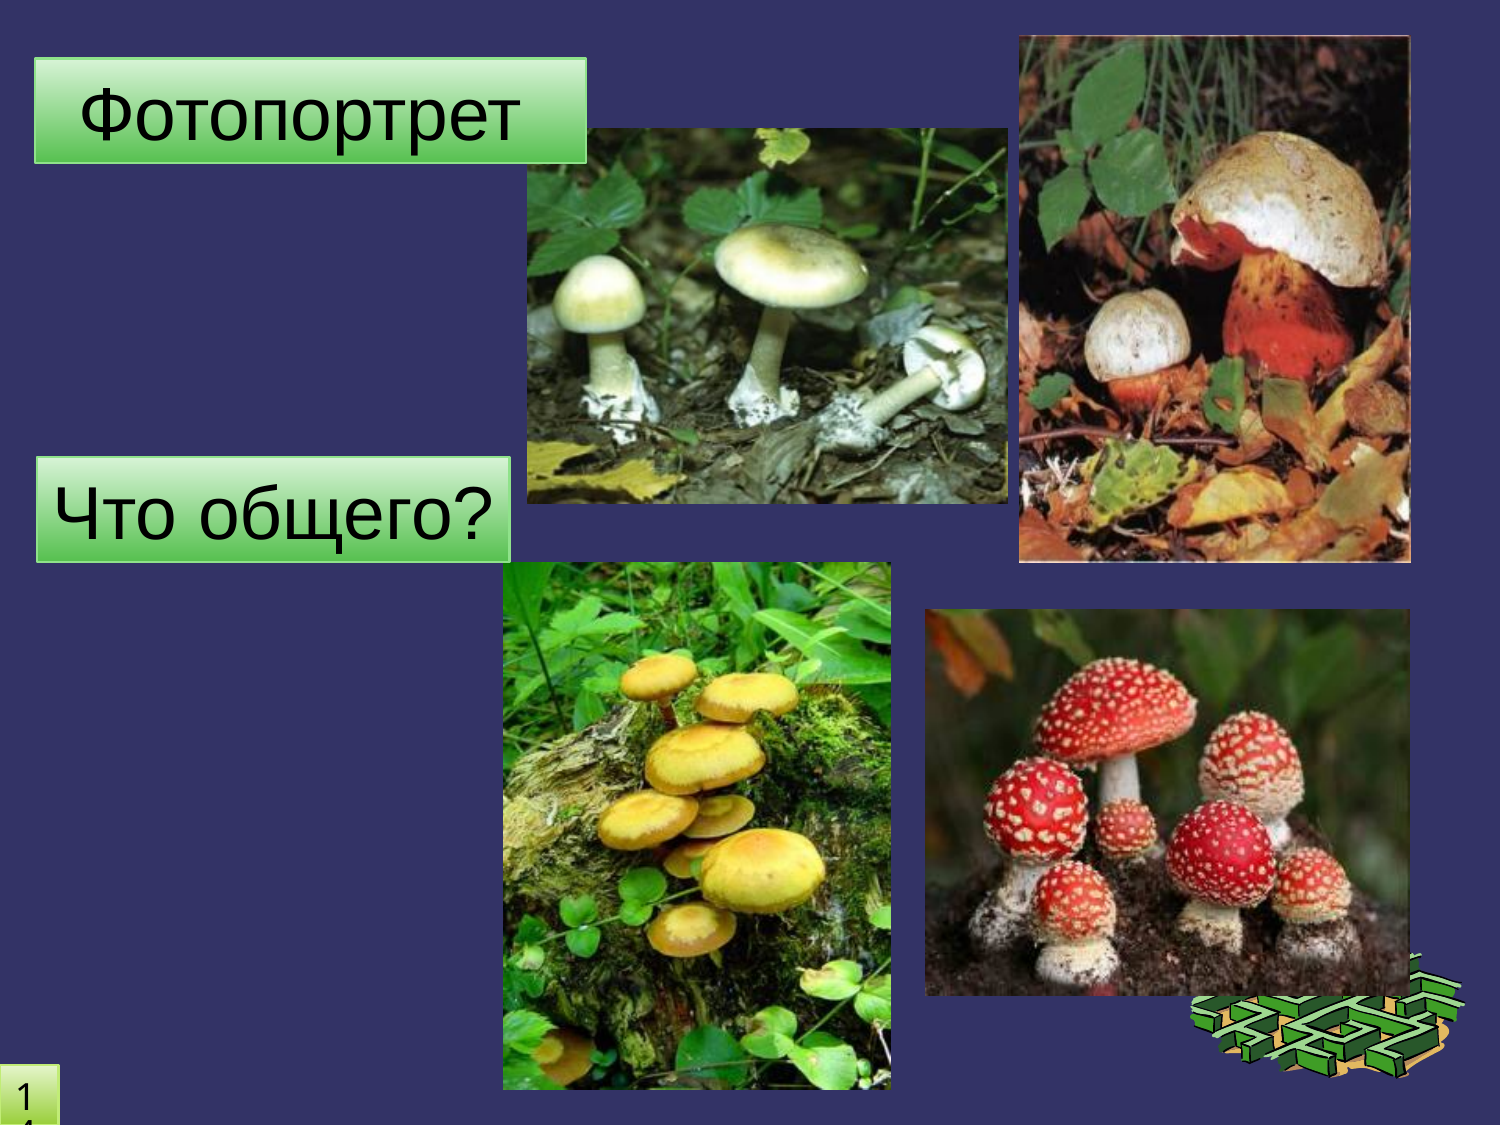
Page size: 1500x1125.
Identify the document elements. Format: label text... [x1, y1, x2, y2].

text_box Что общего? [37, 456, 510, 562]
picture [527, 128, 1008, 504]
picture [1019, 35, 1411, 563]
slide_number <номер> [0, 1065, 59, 1125]
picture [503, 562, 891, 1090]
picture [925, 609, 1410, 997]
text_box Фотопортрет [35, 58, 586, 164]
